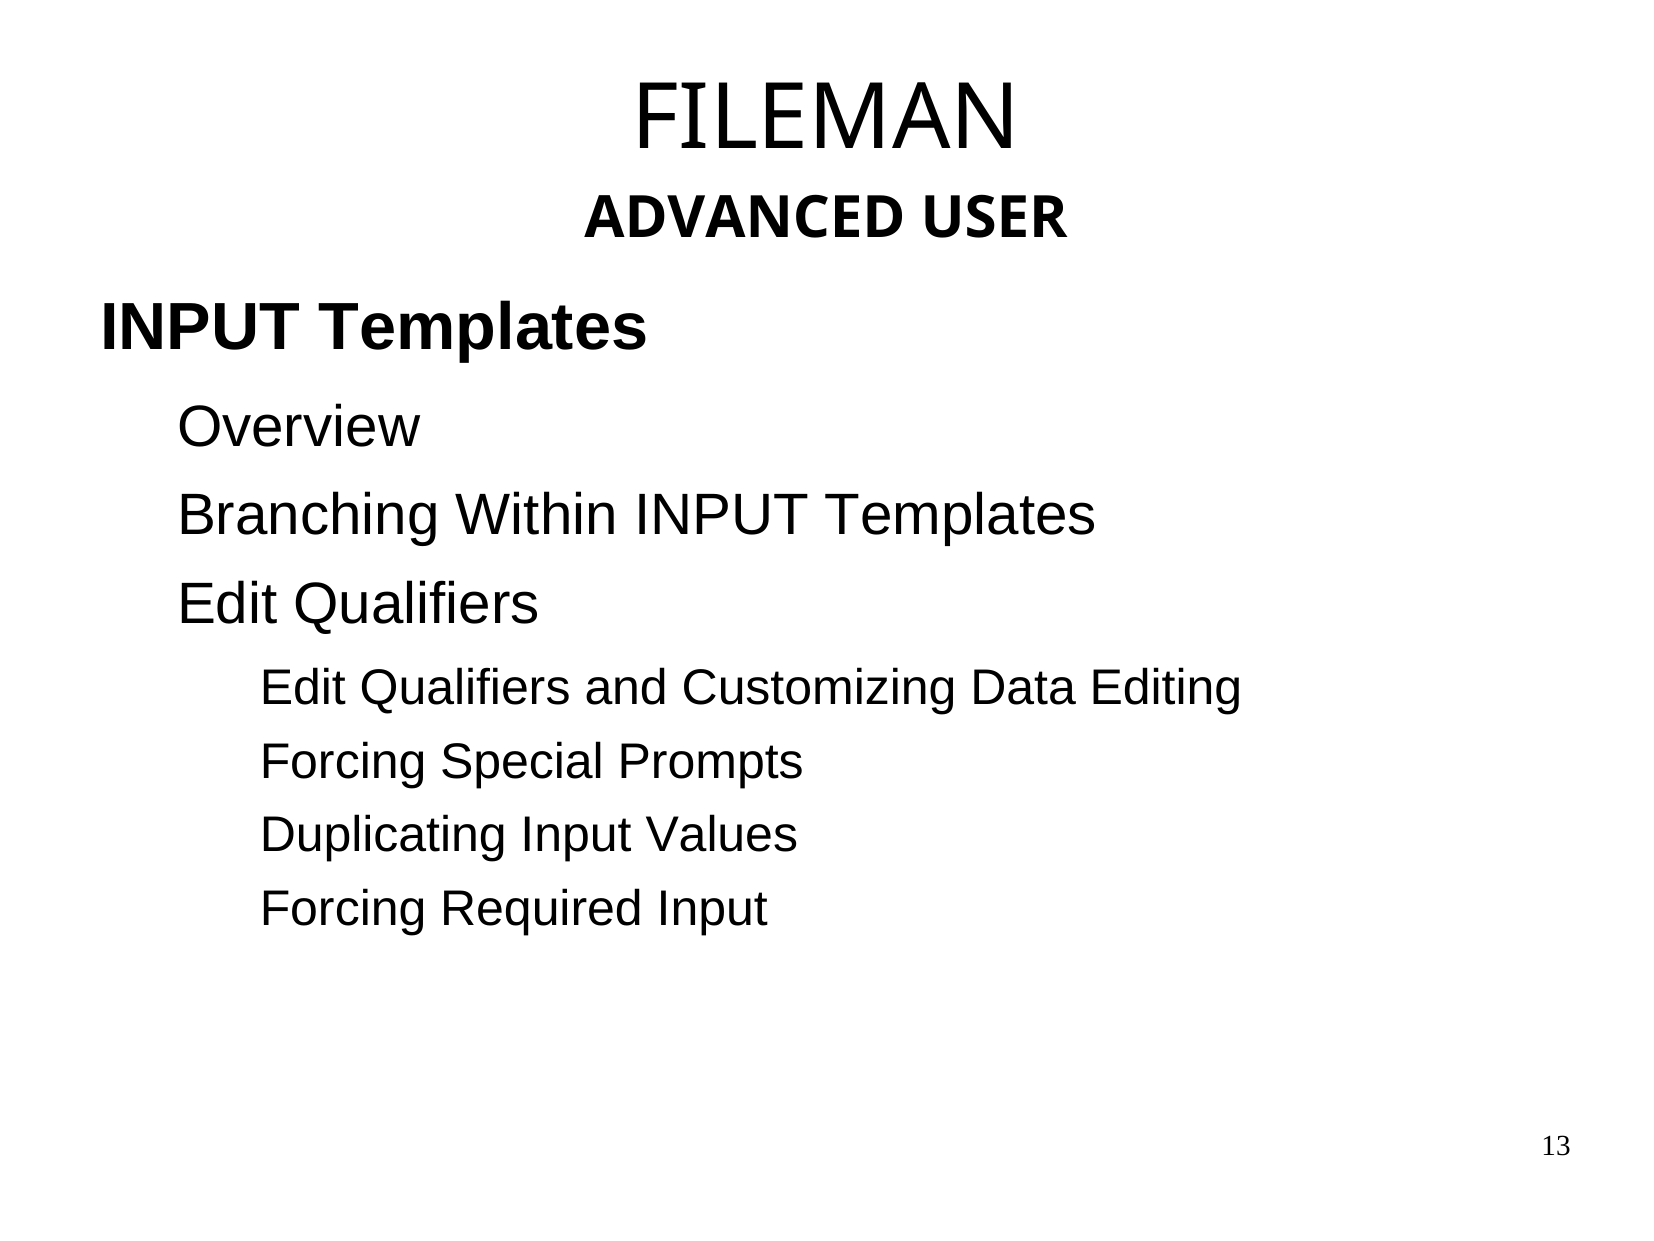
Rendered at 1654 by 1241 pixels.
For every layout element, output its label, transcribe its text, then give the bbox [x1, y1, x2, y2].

title FILEMAN ADVANCED USER [82, 35, 1570, 270]
list INPUT Templates Overview Branching Within INPUT Templates Edit Qualifiers Edit Qualifiers and Customizing Data Editing Forcing Special Prompts Duplicating Input Values Forcing Required Input [82, 289, 1570, 1092]
